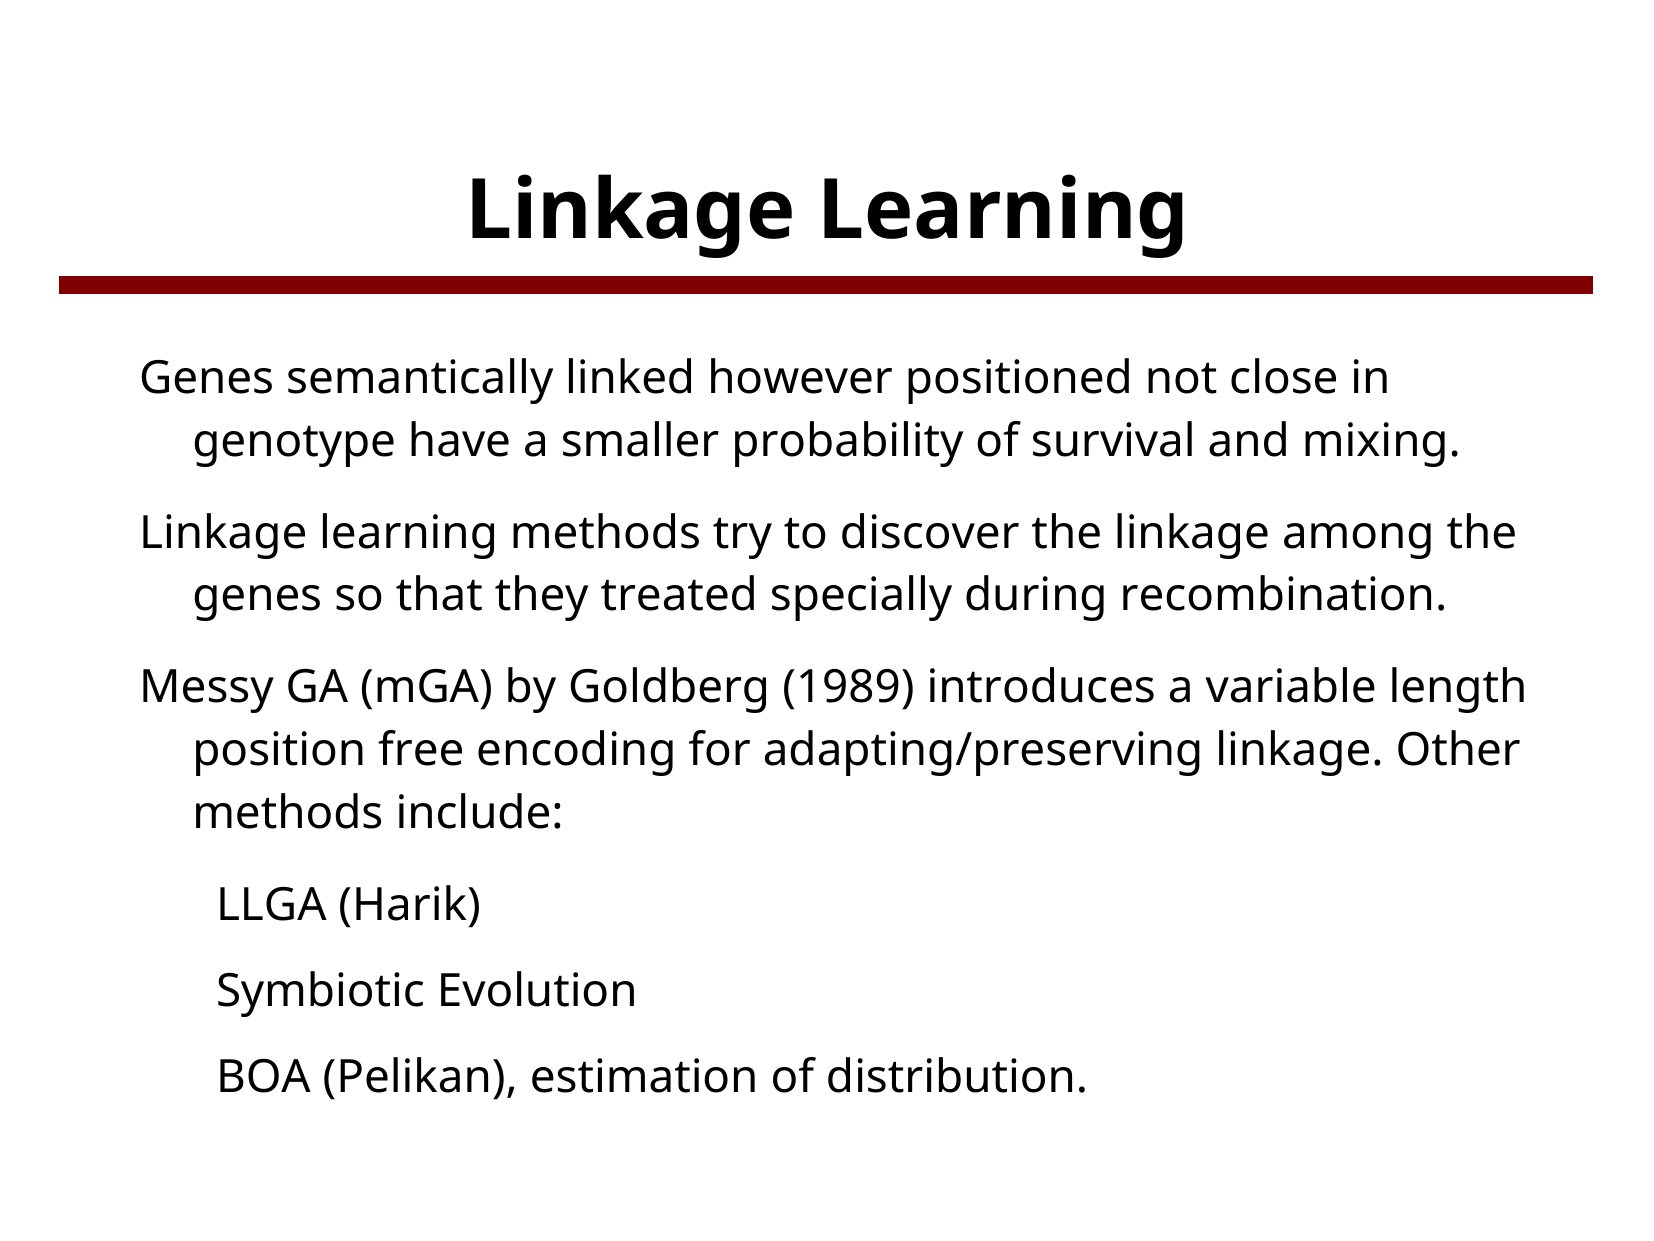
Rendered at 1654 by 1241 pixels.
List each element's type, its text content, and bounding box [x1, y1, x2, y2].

list Genes semantically linked however positioned not close in genotype have a smaller probability of survival and mixing. Linkage learning methods try to discover the linkage among the genes so that they treated specially during recombination. Messy GA (mGA) by Goldberg (1989) introduces a variable length position free encoding for adapting/preserving linkage. Other methods include: LLGA (Harik) Symbiotic Evolution BOA (Pelikan), estimation of distribution. [121, 344, 1534, 1147]
title Linkage Learning [121, 102, 1534, 311]
